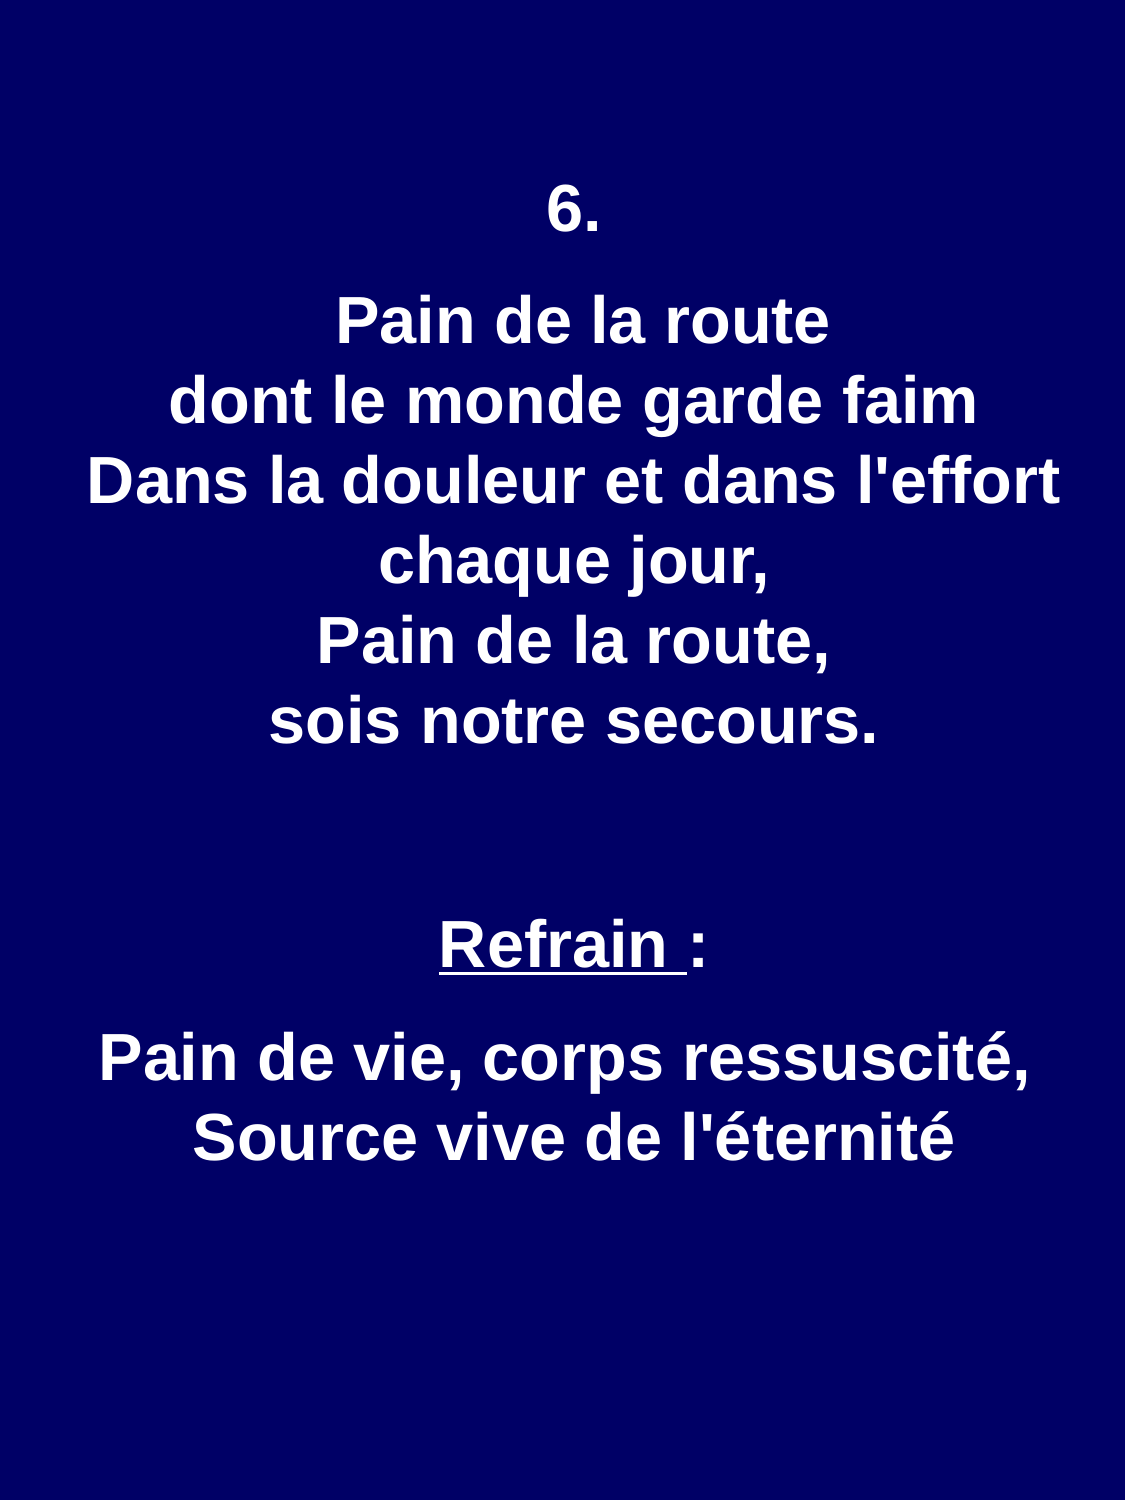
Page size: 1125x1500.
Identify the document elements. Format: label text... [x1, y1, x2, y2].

text_box 6. Pain de la route dont le monde garde faim Dans la douleur et dans l'effort chaque jour, Pain de la route, sois notre secours. Refrain : Pain de vie, corps ressuscité, Source vive de l'éternité [23, 76, 1125, 1181]
